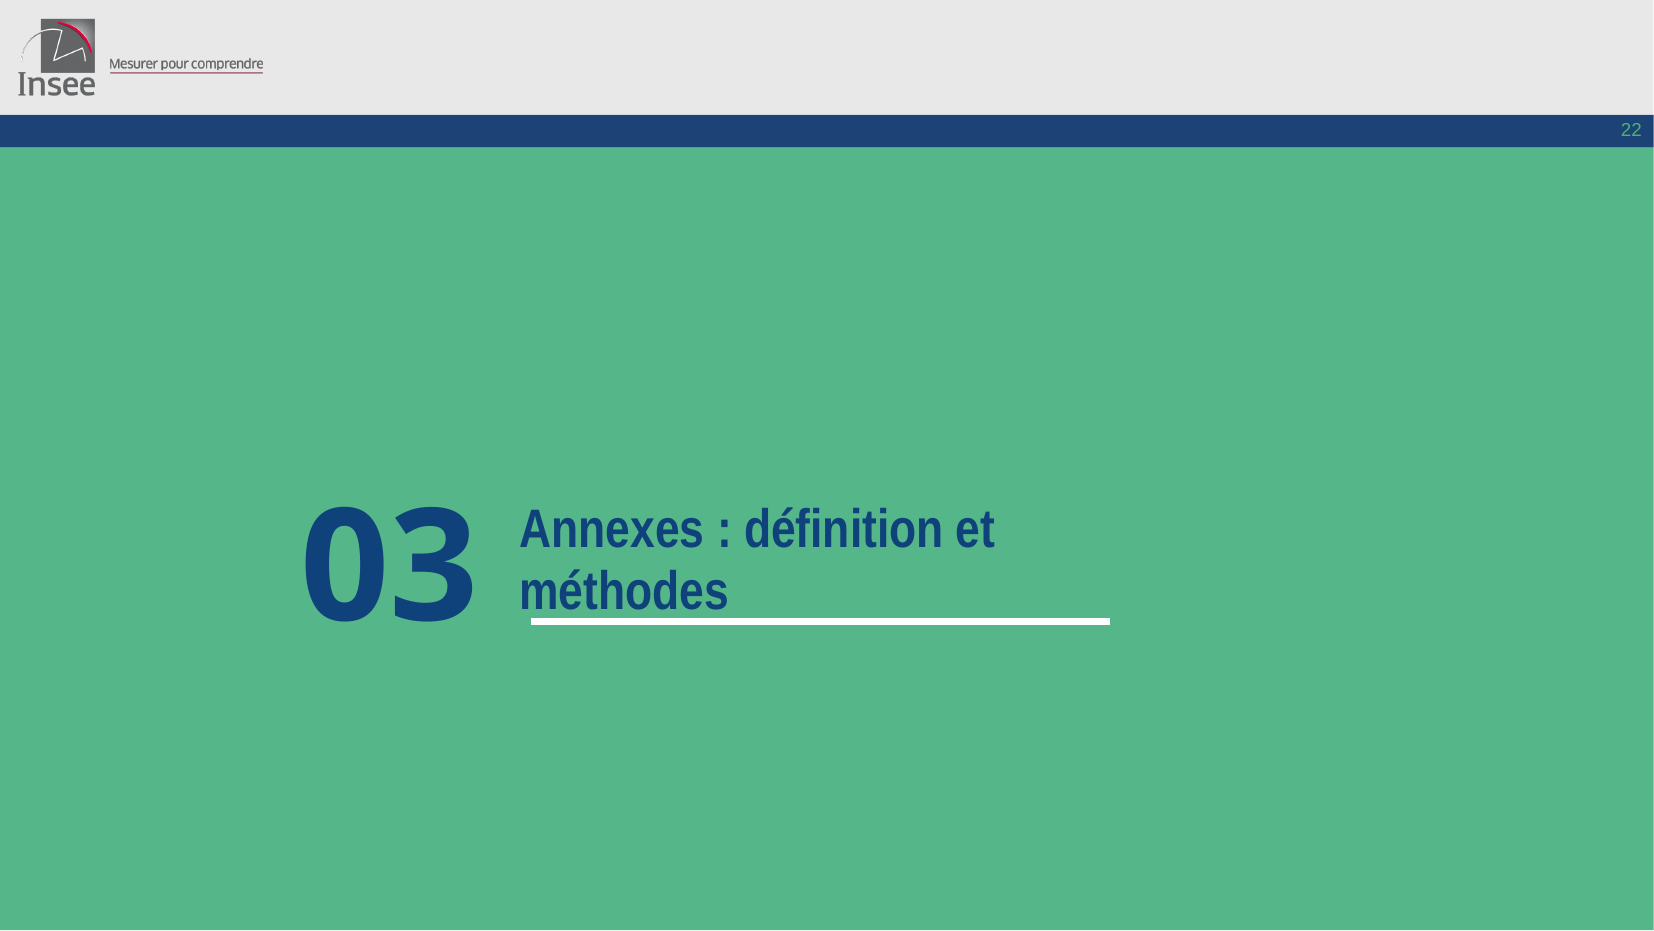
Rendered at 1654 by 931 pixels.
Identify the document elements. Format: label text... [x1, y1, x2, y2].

picture [14, 0, 263, 99]
text_box 03 [253, 422, 526, 697]
title Annexes : définition et méthodes [526, 496, 1125, 622]
